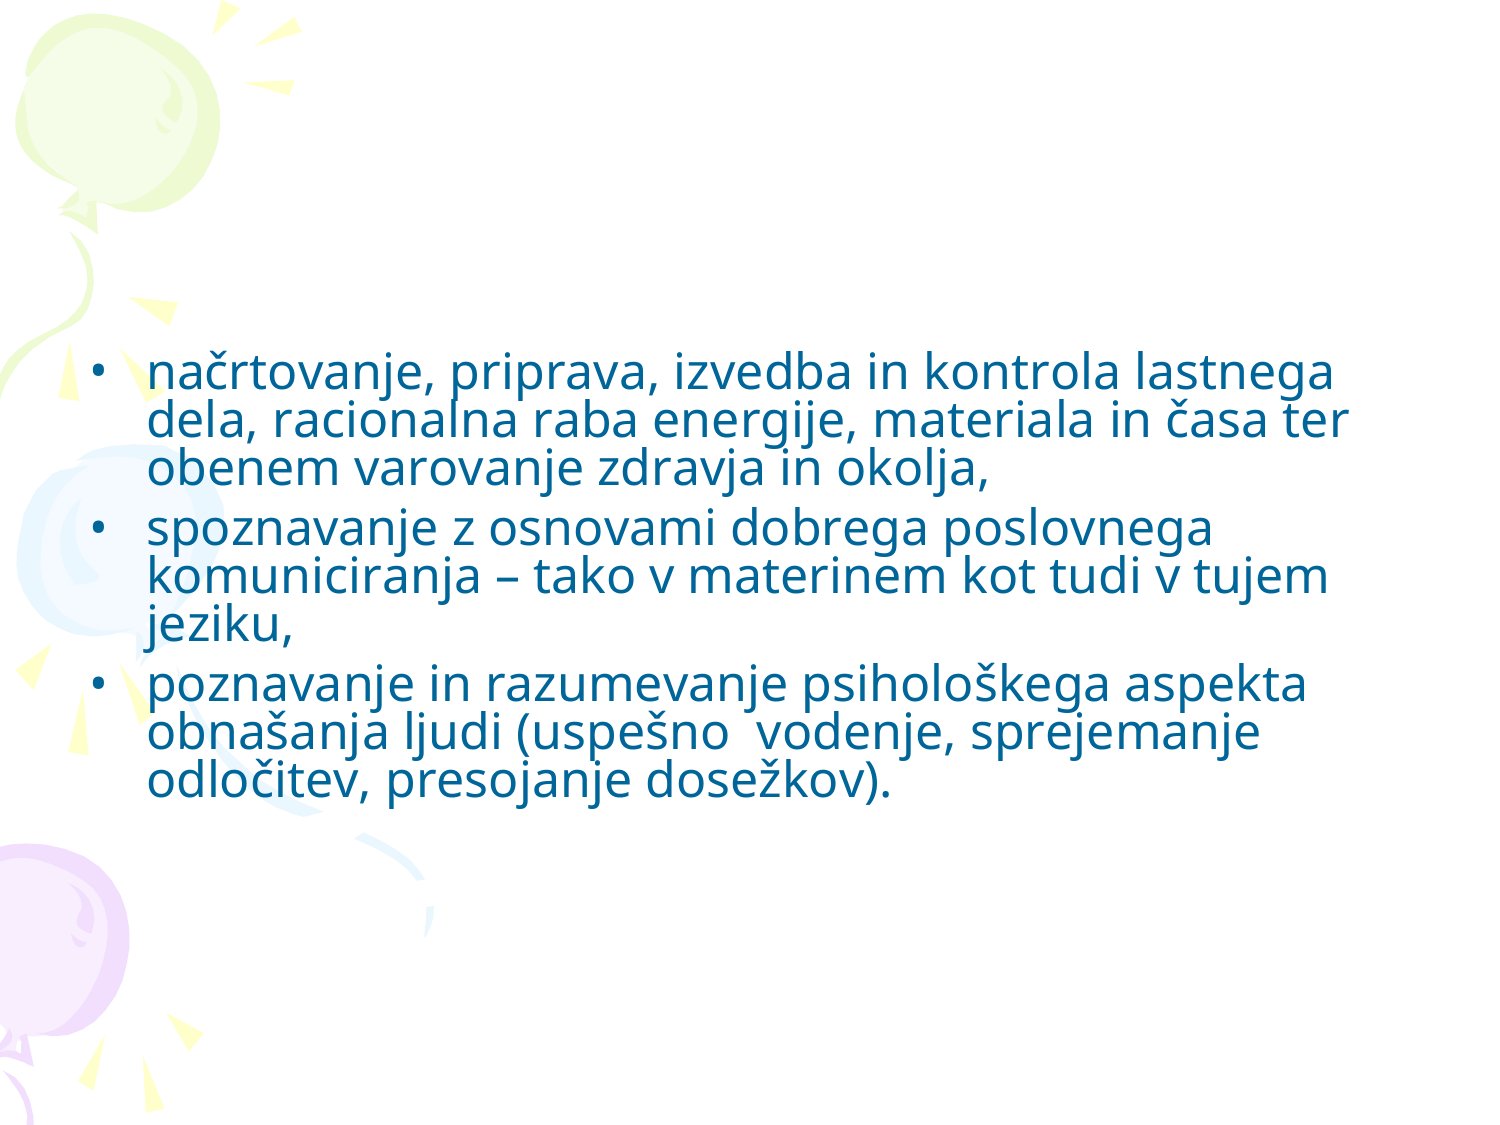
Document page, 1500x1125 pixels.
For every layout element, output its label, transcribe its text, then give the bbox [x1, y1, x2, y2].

list načrtovanje, priprava, izvedba in kontrola lastnega dela, racionalna raba energije, materiala in časa ter obenem varovanje zdravja in okolja, • spoznavanje z osnovami dobrega poslovnega komuniciranja – tako v materinem kot tudi v tujem jeziku, • poznavanje in razumevanje psihološkega aspekta obnašanja ljudi (uspešno vodenje, sprejemanje odločitev, presojanje dosežkov). [75, 262, 1426, 994]
